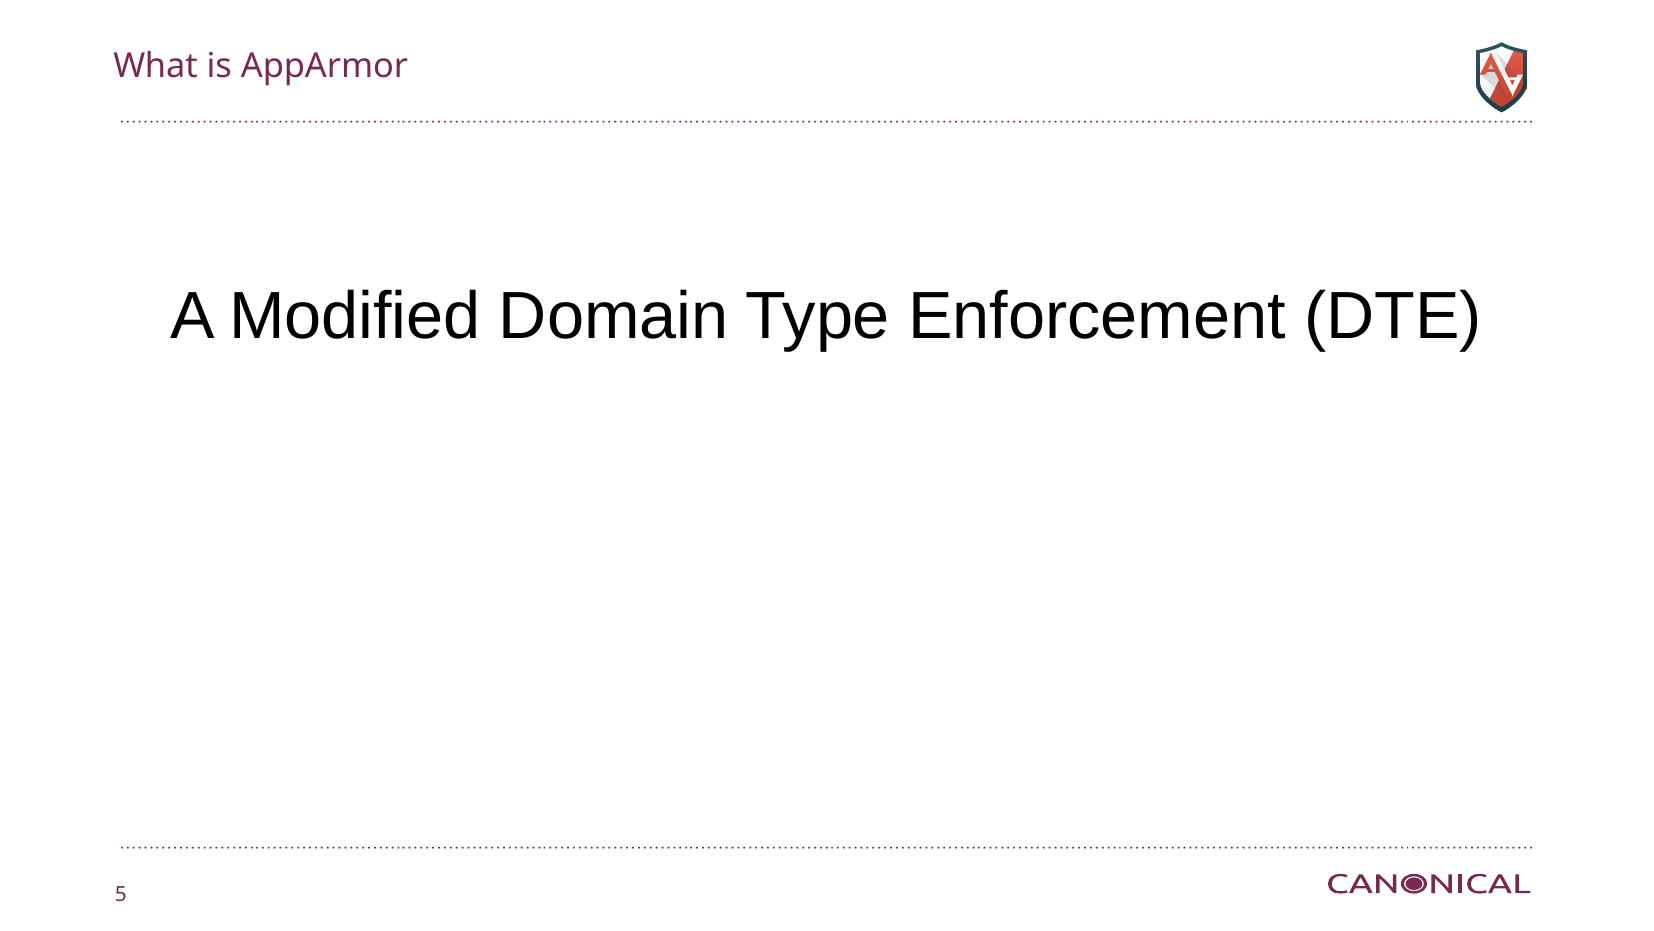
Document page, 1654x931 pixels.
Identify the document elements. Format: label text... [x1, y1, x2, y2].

text_box A Modified Domain Type Enforcement (DTE) [155, 270, 1499, 436]
title What is AppArmor [113, 48, 1382, 81]
picture [111, 845, 1533, 851]
picture [111, 33, 1546, 124]
